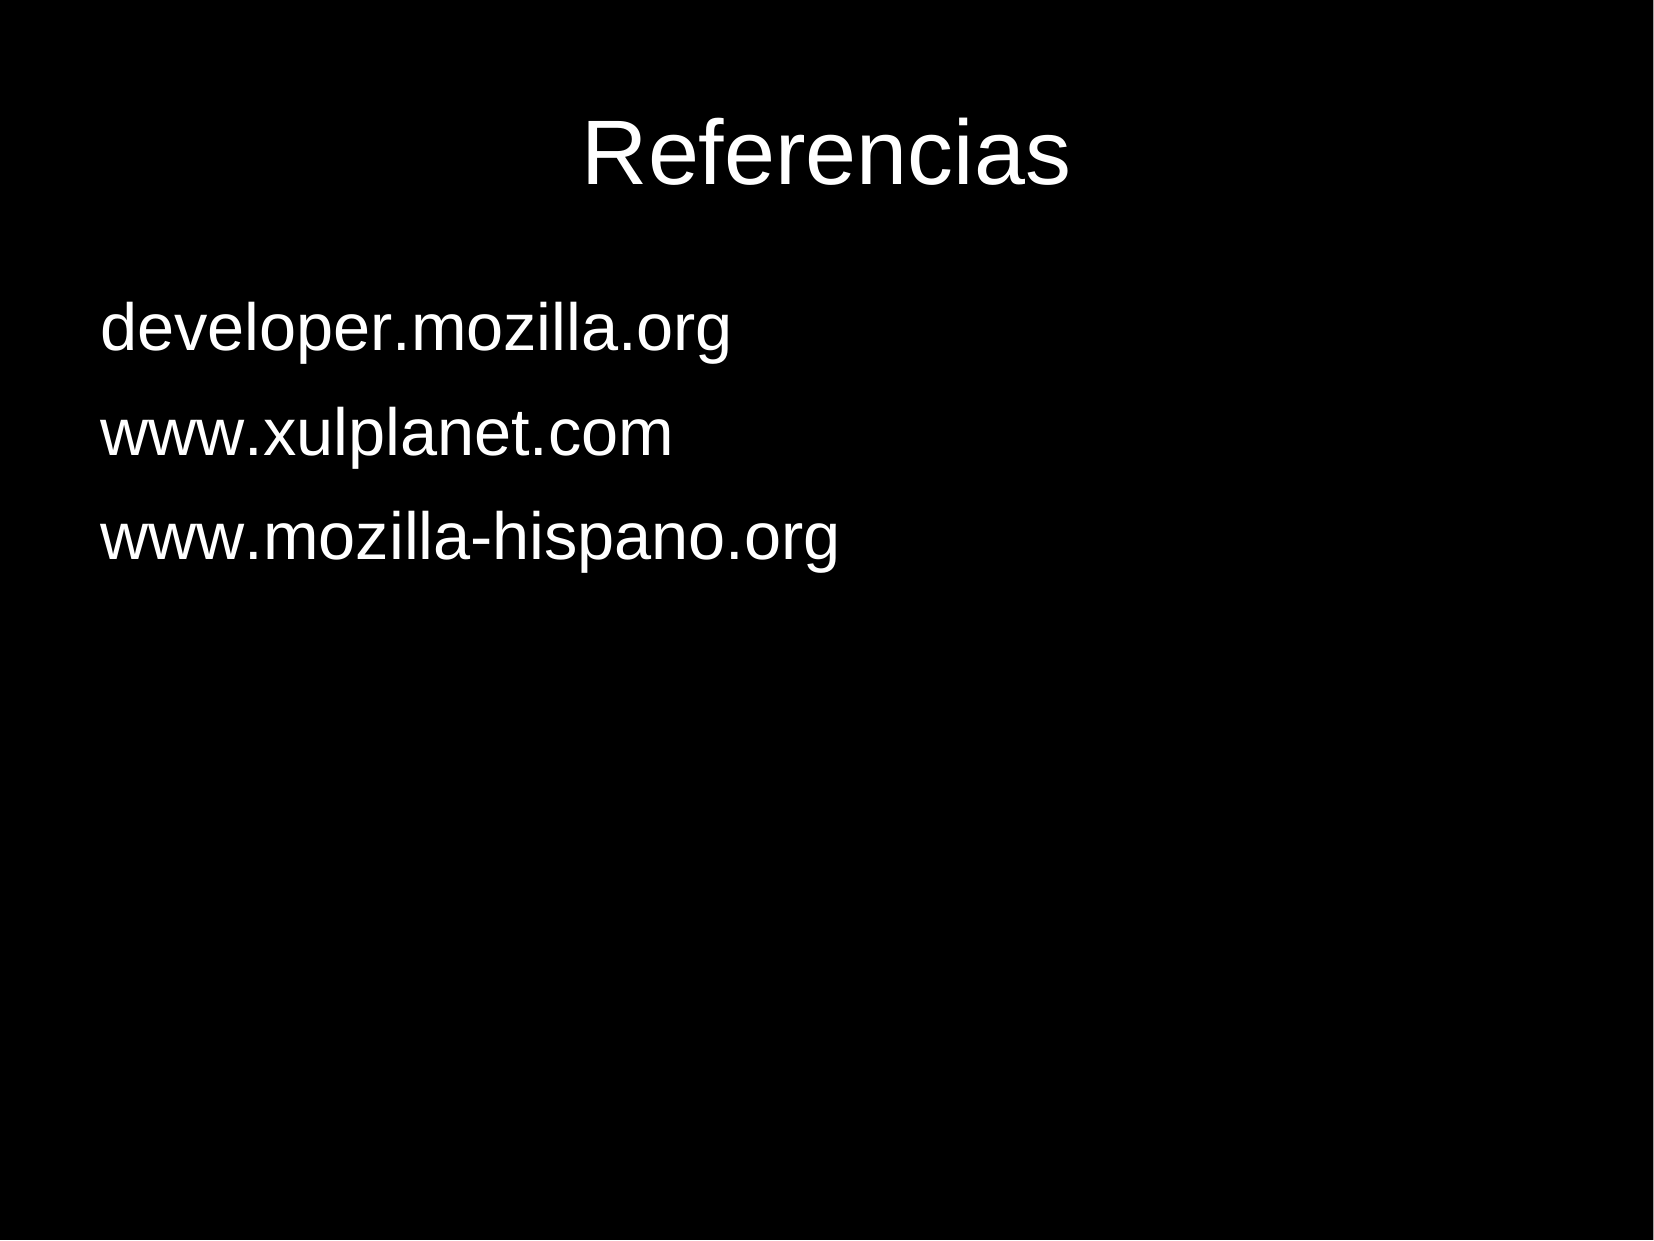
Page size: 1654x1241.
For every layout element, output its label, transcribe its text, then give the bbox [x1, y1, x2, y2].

title Referencias [82, 49, 1571, 257]
list developer.mozilla.org www.xulplanet.com www.mozilla-hispano.org [82, 290, 1571, 1109]
